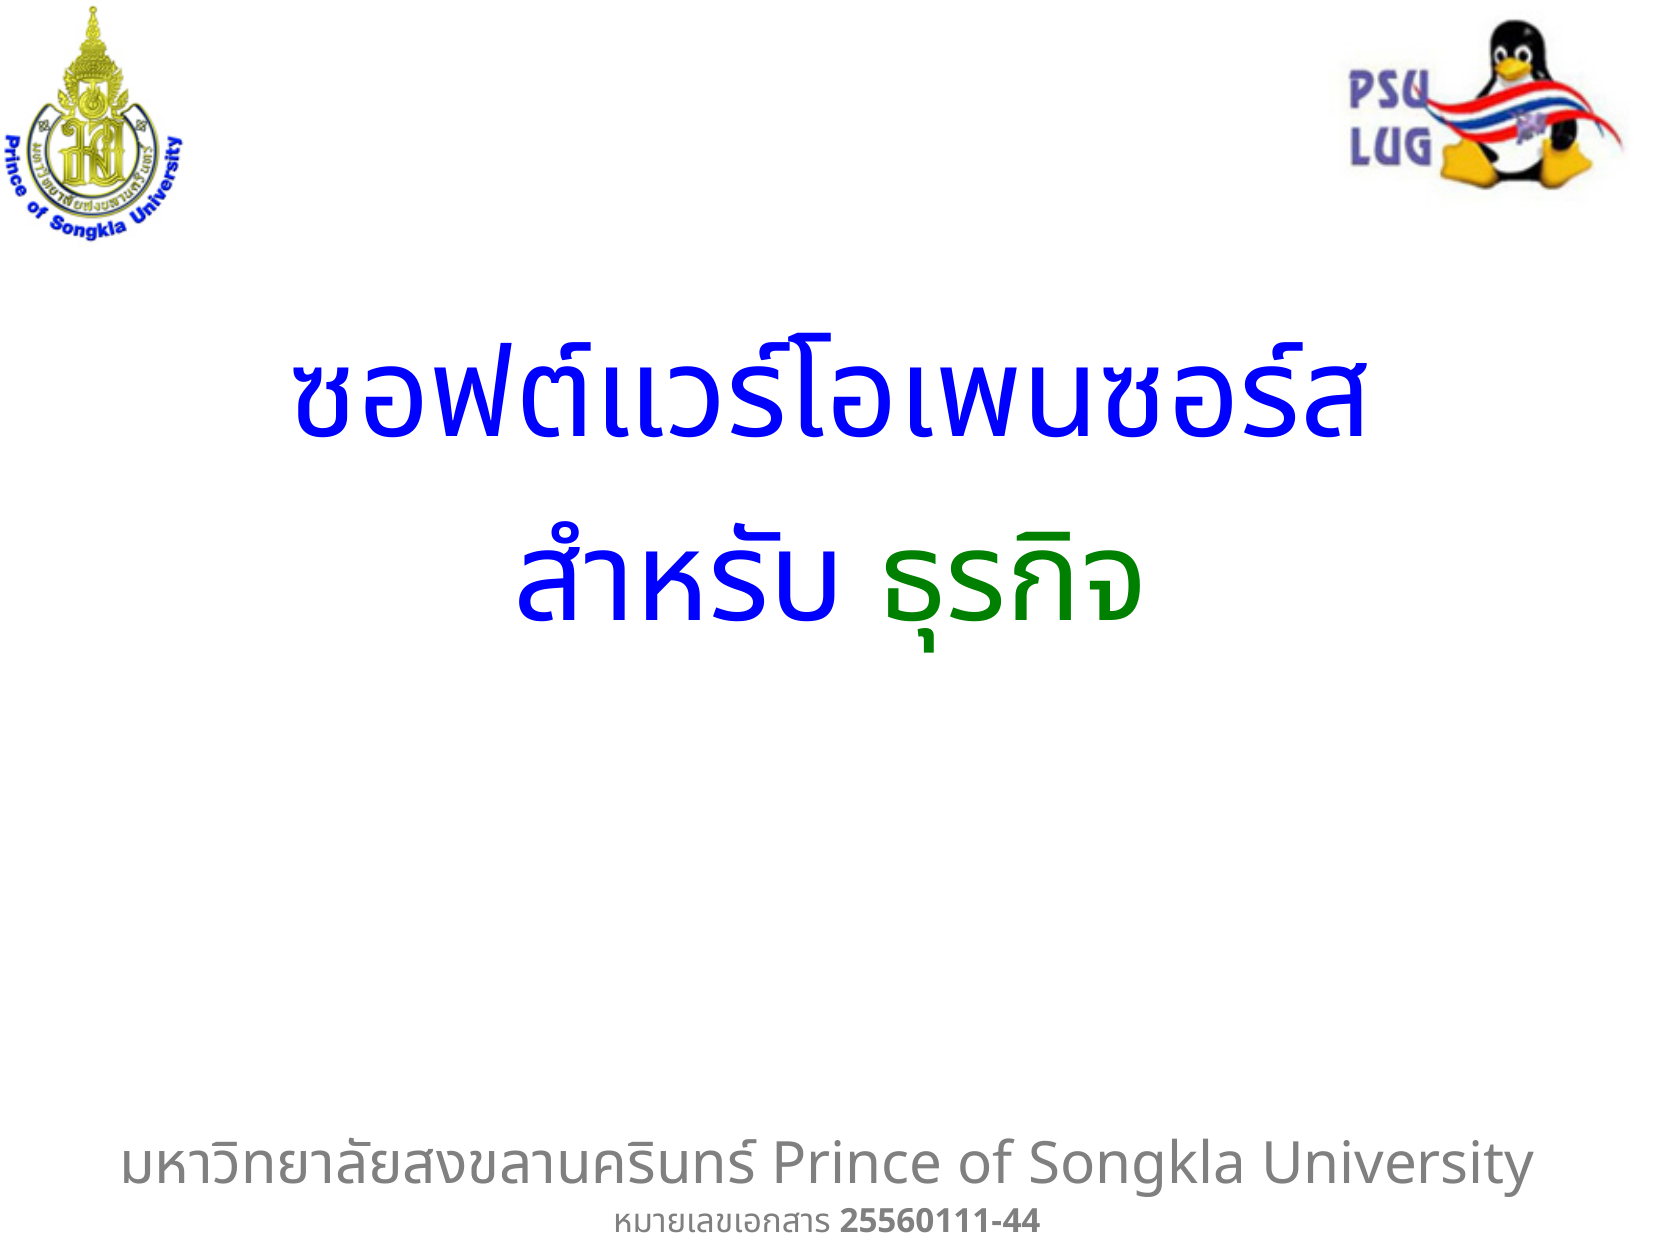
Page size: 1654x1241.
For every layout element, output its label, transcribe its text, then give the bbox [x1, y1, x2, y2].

picture [0, 0, 185, 247]
subtitle ซอฟต์แวร์โอเพนซอร์ส สำหรับ ธุรกิจ [284, 0, 1378, 1053]
picture [1378, 10, 1642, 207]
